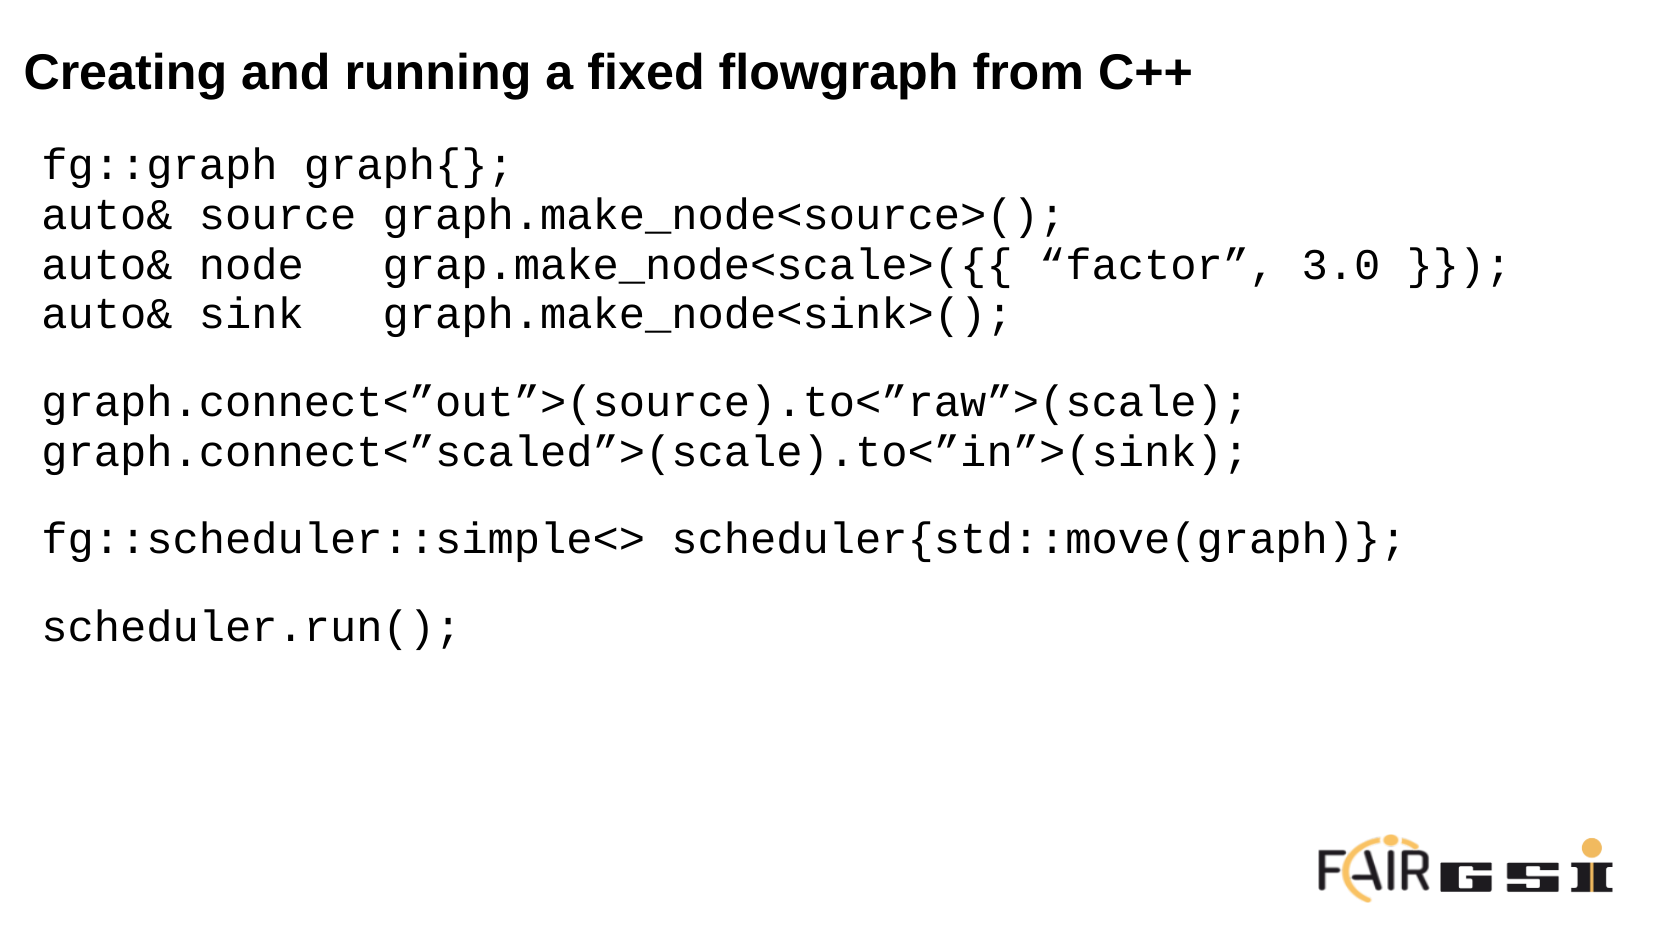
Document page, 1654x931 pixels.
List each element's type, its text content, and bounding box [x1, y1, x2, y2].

title Creating and running a fixed flowgraph from C++ [23, 5, 1638, 139]
text_box fg::graph graph{}; auto& source graph.make_node<source>(); auto& node grap.make_node<scale>({{ “factor”, 3.0 }}); auto& sink graph.make_node<sink>(); graph.connect<”out”>(source).to<”raw”>(scale); graph.connect<”scaled”>(scale).to<”in”>(sink); fg::scheduler::simple<> scheduler{std::move(graph)}; scheduler.run(); [26, 135, 1654, 839]
picture [1439, 839, 1615, 895]
picture [1318, 839, 1430, 904]
